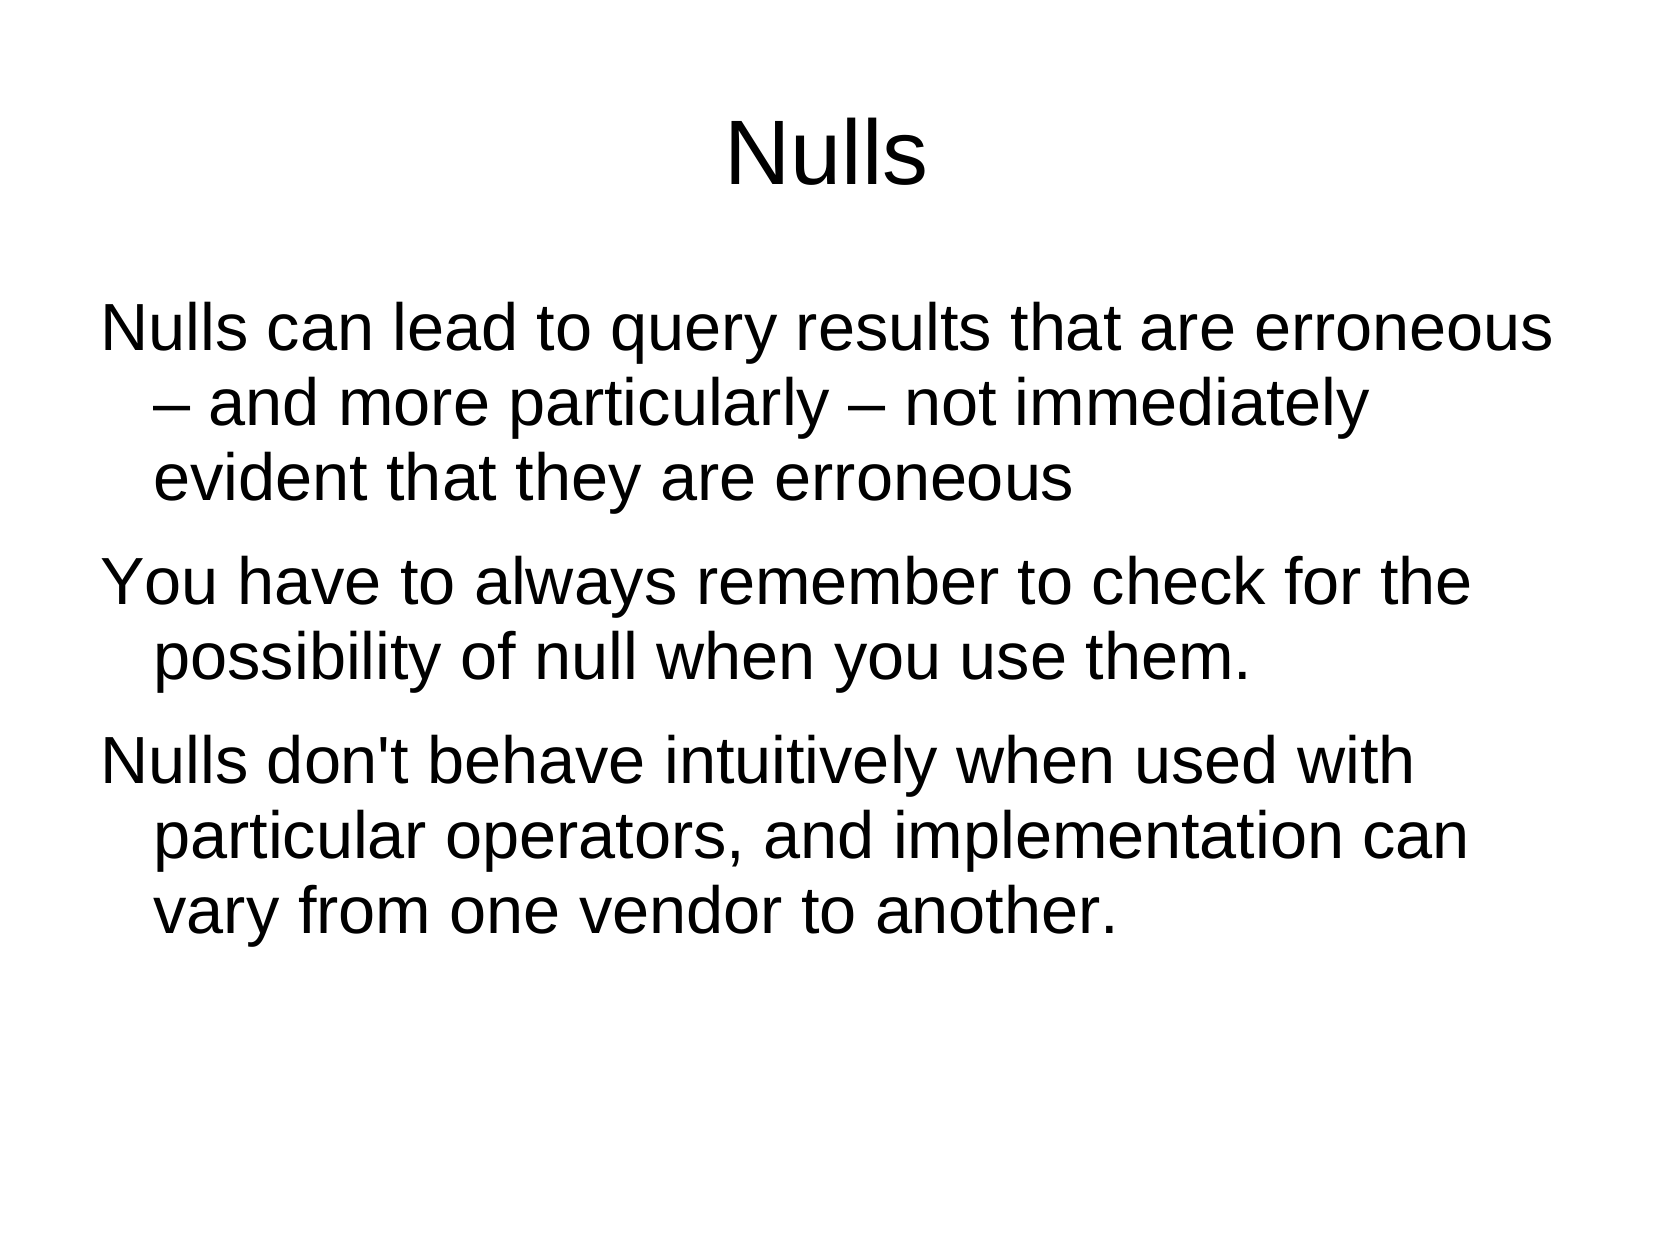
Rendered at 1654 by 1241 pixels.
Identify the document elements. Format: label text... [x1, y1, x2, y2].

list Nulls can lead to query results that are erroneous – and more particularly – not immediately evident that they are erroneous You have to always remember to check for the possibility of null when you use them. Nulls don't behave intuitively when used with particular operators, and implementation can vary from one vendor to another. [82, 290, 1571, 1144]
title Nulls [82, 56, 1571, 250]
